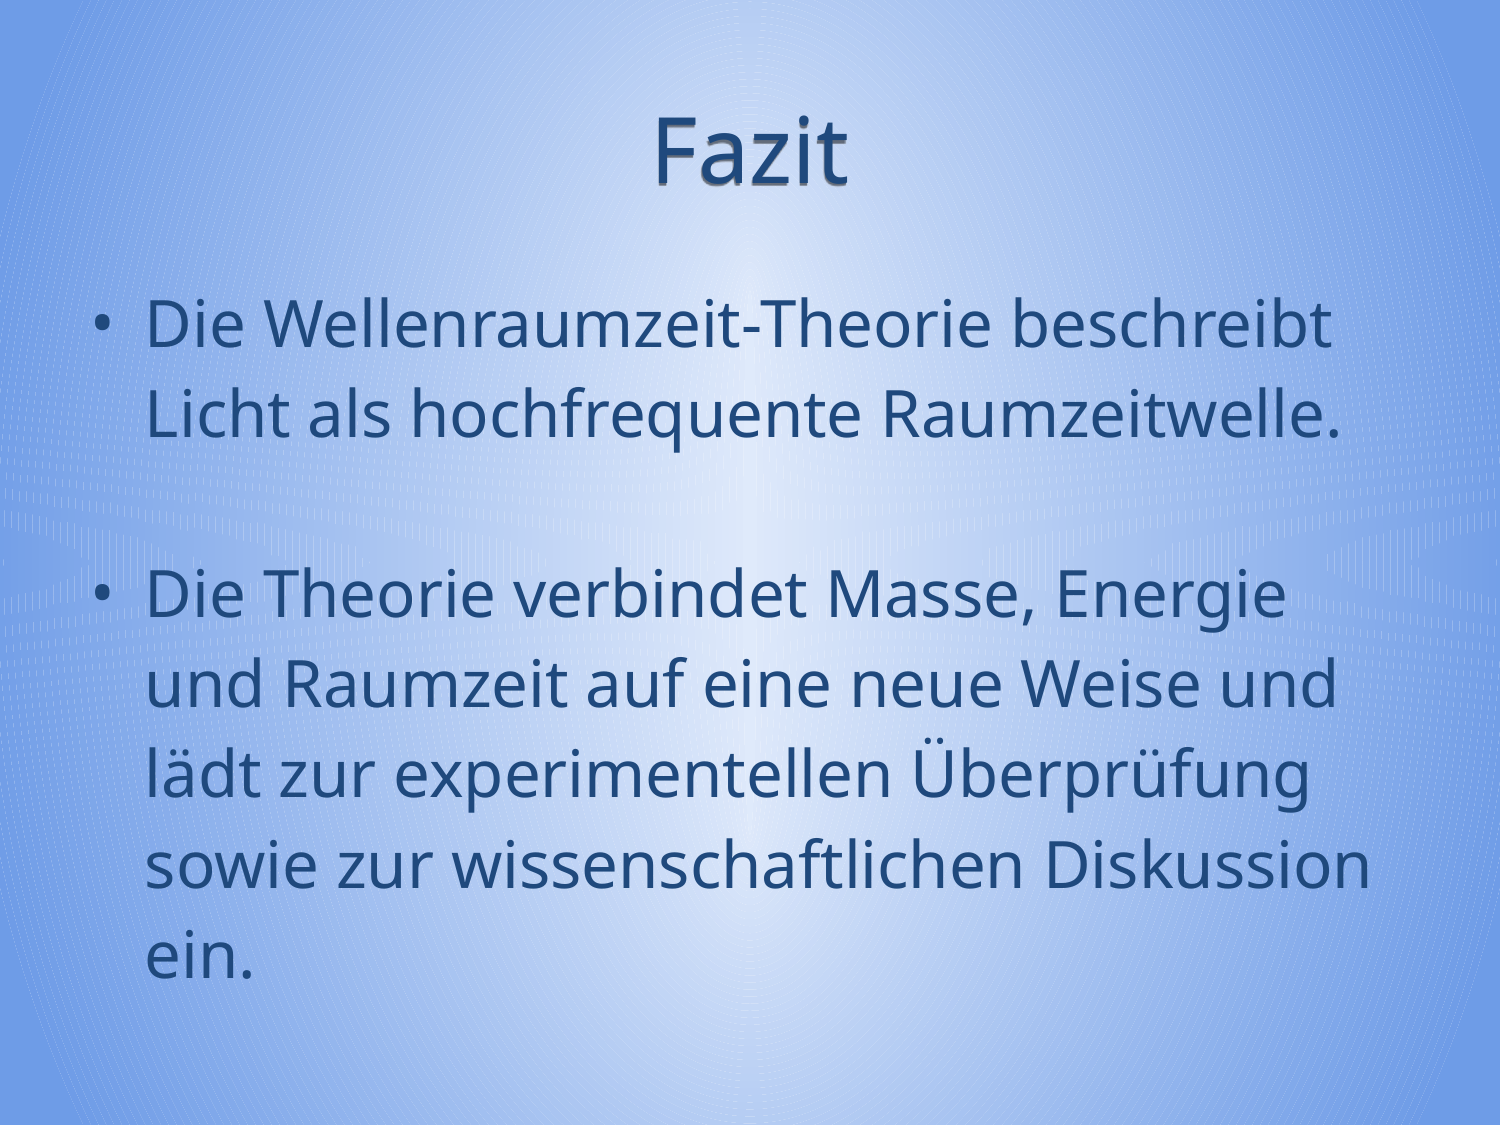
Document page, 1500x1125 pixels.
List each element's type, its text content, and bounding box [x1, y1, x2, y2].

title Fazit [75, 45, 1425, 233]
list Die Wellenraumzeit-Theorie beschreibt Licht als hochfrequente Raumzeitwelle. Die Theorie verbindet Masse, Energie und Raumzeit auf eine neue Weise und lädt zur experimentellen Überprüfung sowie zur wissenschaftlichen Diskussion ein. [75, 262, 1425, 1005]
